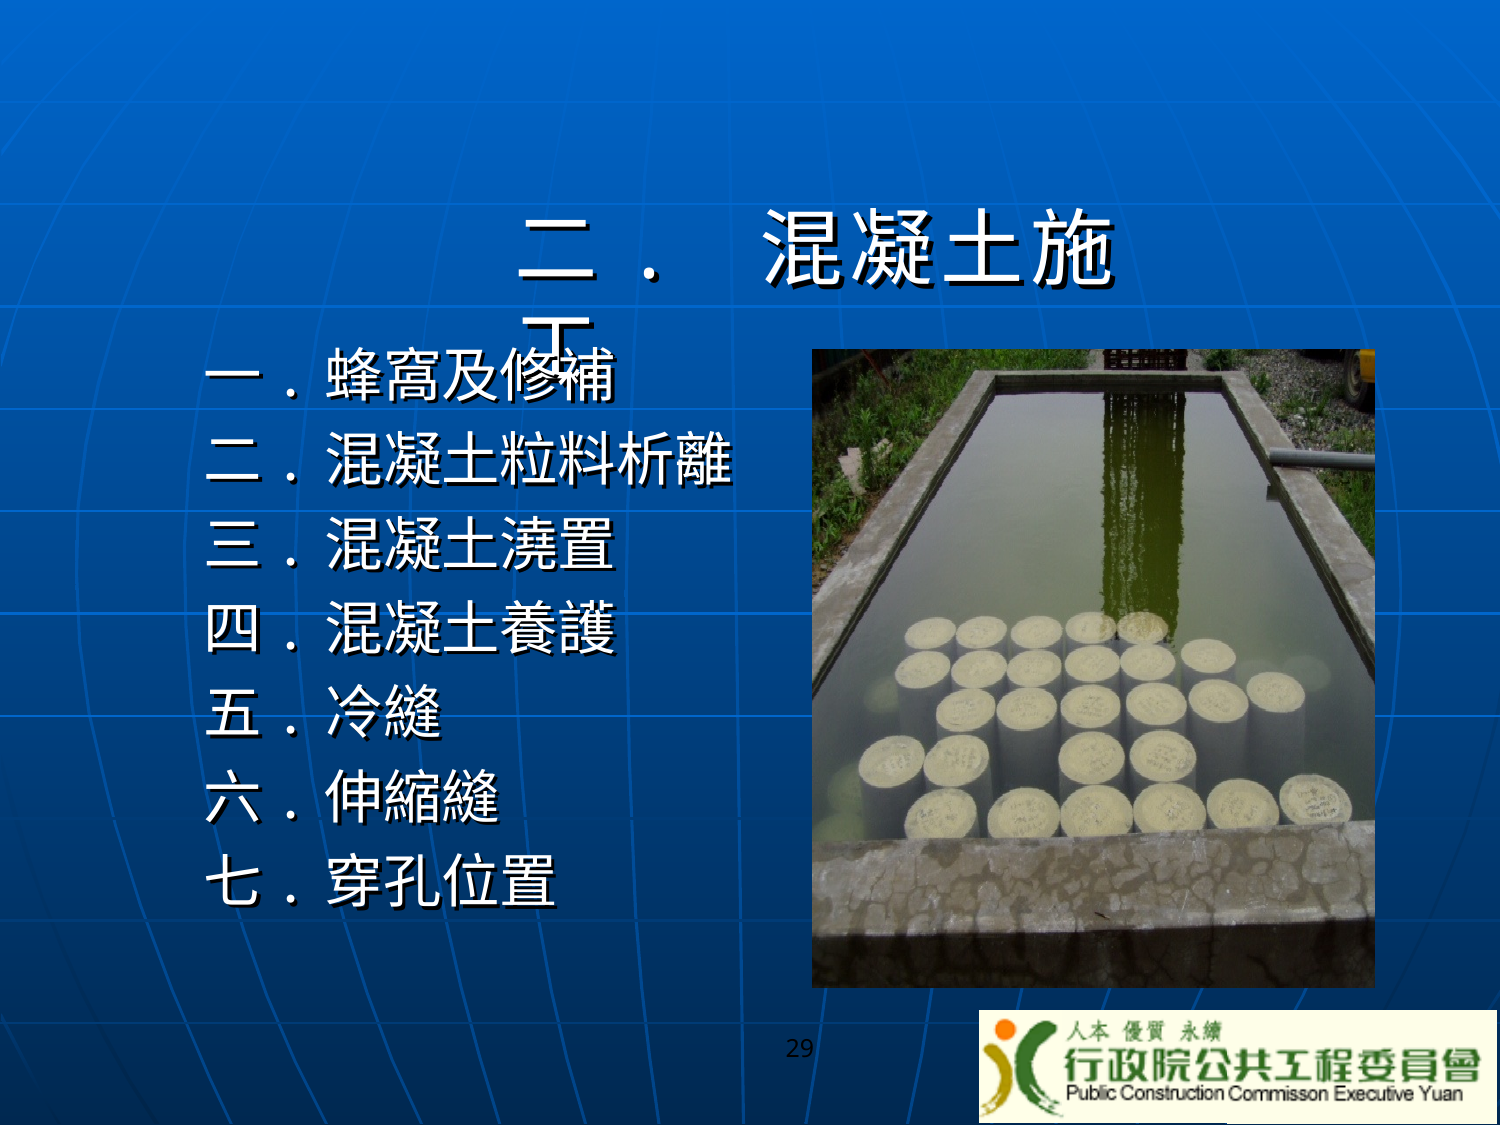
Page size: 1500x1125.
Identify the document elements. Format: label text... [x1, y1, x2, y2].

picture [812, 349, 1375, 988]
list 一.蜂窩及修補 二.混凝土粒料析離 三.混凝土澆置 四.混凝土養護 五.冷縫 六.伸縮縫 七.穿孔位置 [188, 330, 1371, 1005]
picture [979, 1010, 1497, 1124]
title 二. 混凝土施工 [174, 187, 1454, 287]
text_box <編號> [737, 1024, 863, 1075]
